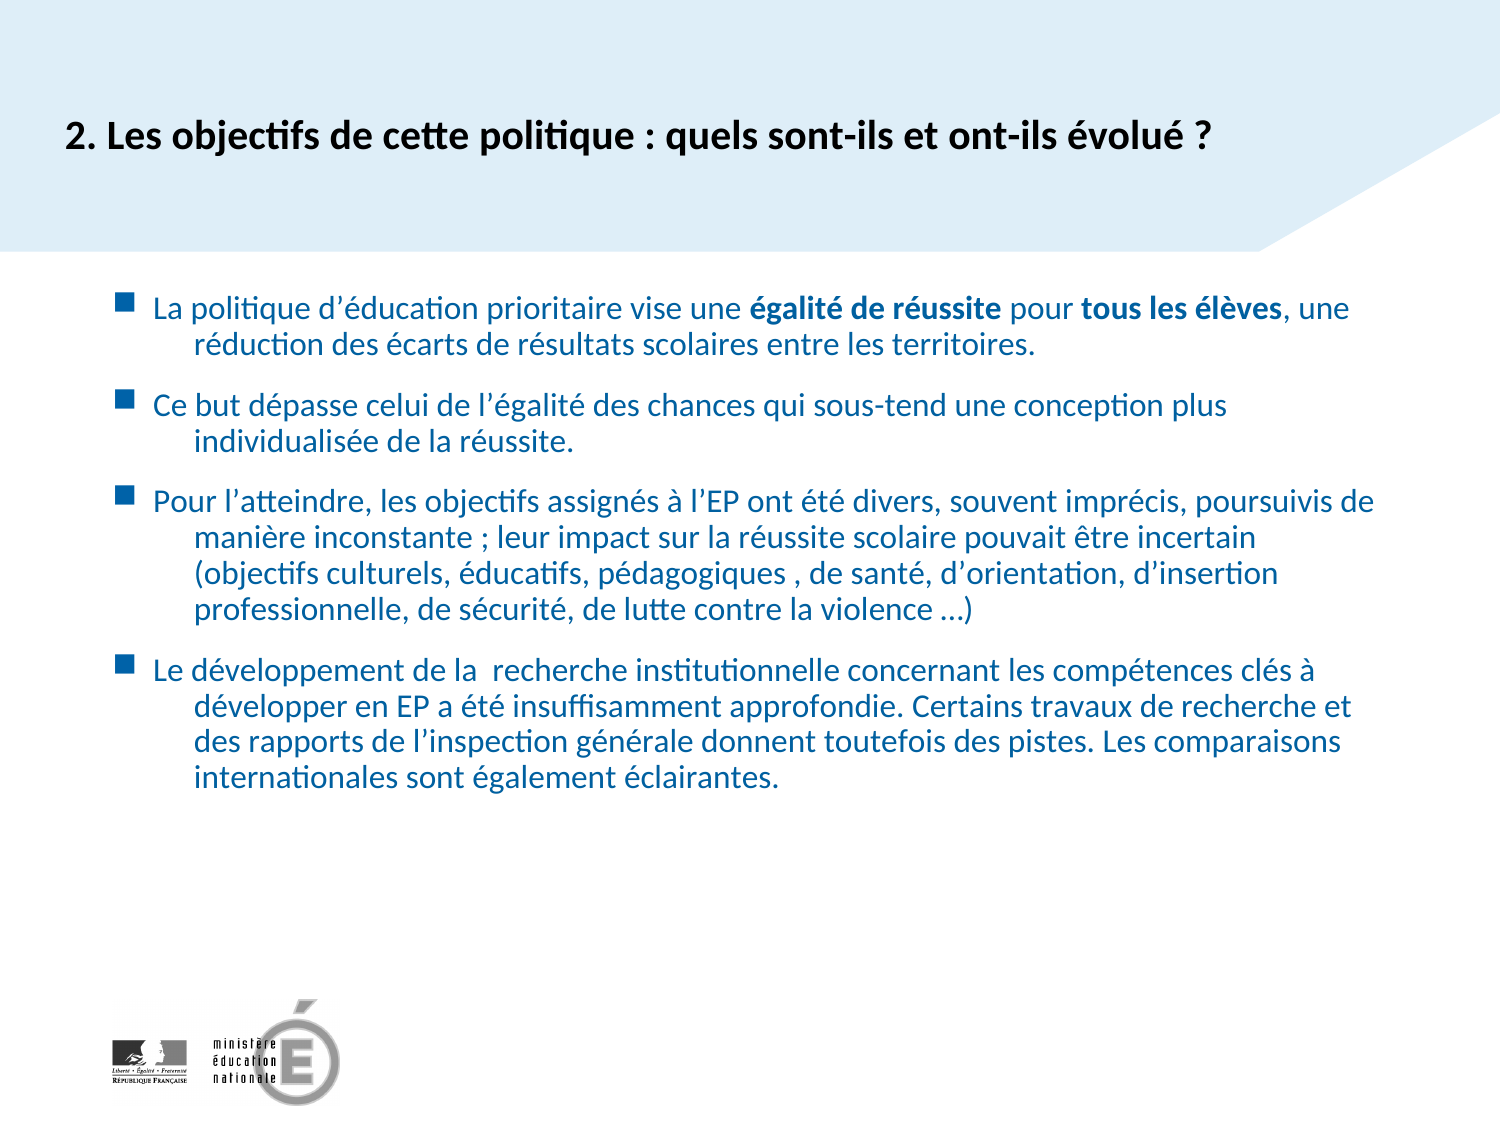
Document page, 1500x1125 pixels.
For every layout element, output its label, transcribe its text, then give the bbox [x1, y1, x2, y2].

list La politique d’éducation prioritaire vise une égalité de réussite pour tous les élèves, une réduction des écarts de résultats scolaires entre les territoires. Ce but dépasse celui de l’égalité des chances qui sous-tend une conception plus individualisée de la réussite. Pour l’atteindre, les objectifs assignés à l’EP ont été divers, souvent imprécis, poursuivis de manière inconstante ; leur impact sur la réussite scolaire pouvait être incertain (objectifs culturels, éducatifs, pédagogiques , de santé, d’orientation, d’insertion professionnelle, de sécurité, de lutte contre la violence …) Le développement de la recherche institutionnelle concernant les compétences clés à développer en EP a été insuffisamment approfondie. Certains travaux de recherche et des rapports de l’inspection générale donnent toutefois des pistes. Les comparaisons internationales sont également éclairantes. [112, 290, 1388, 988]
title 2. Les objectifs de cette politique : quels sont-ils et ont-ils évolué ? [64, 21, 1388, 244]
